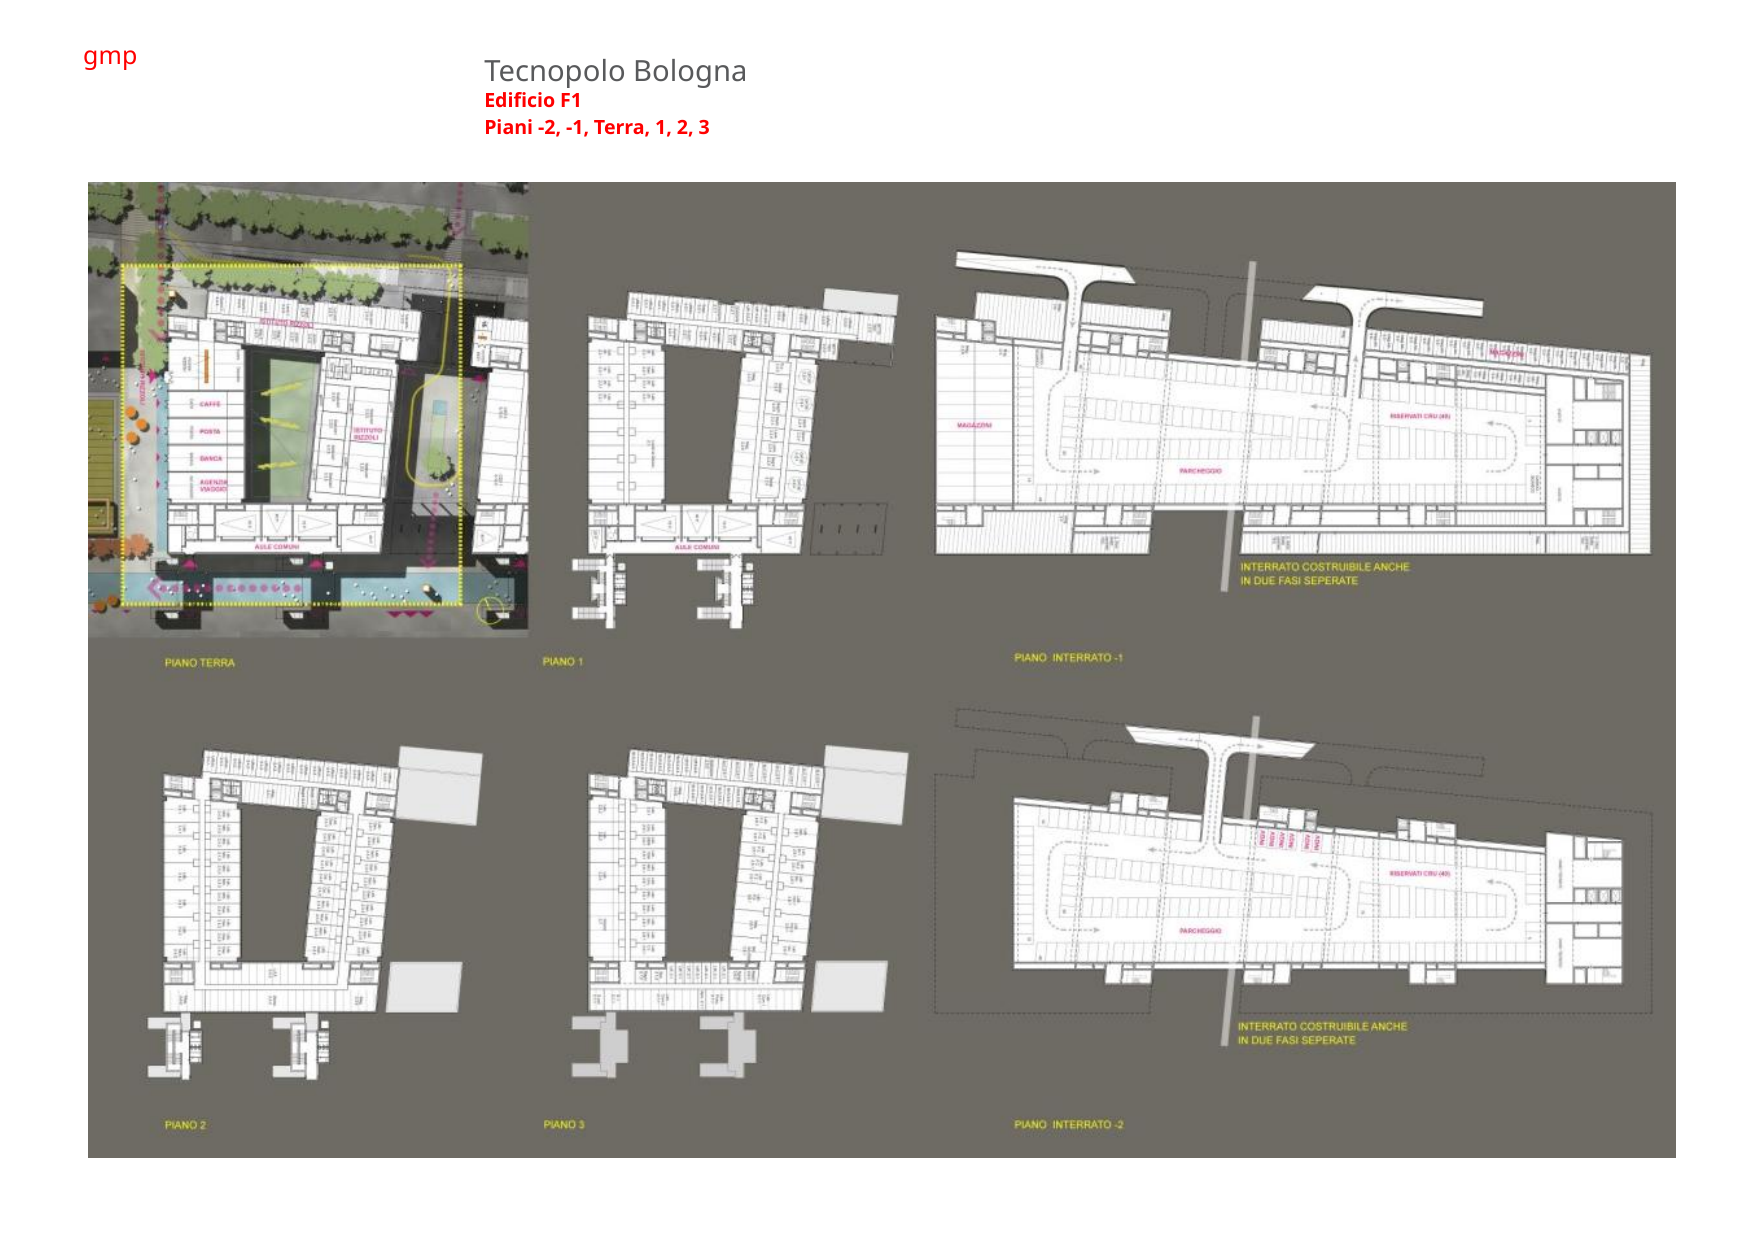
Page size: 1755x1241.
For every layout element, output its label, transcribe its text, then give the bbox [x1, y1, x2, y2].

picture [88, 182, 1676, 1158]
list Edificio F1 Piani -2, -1, Terra, 1, 2, 3 [484, 98, 1625, 194]
